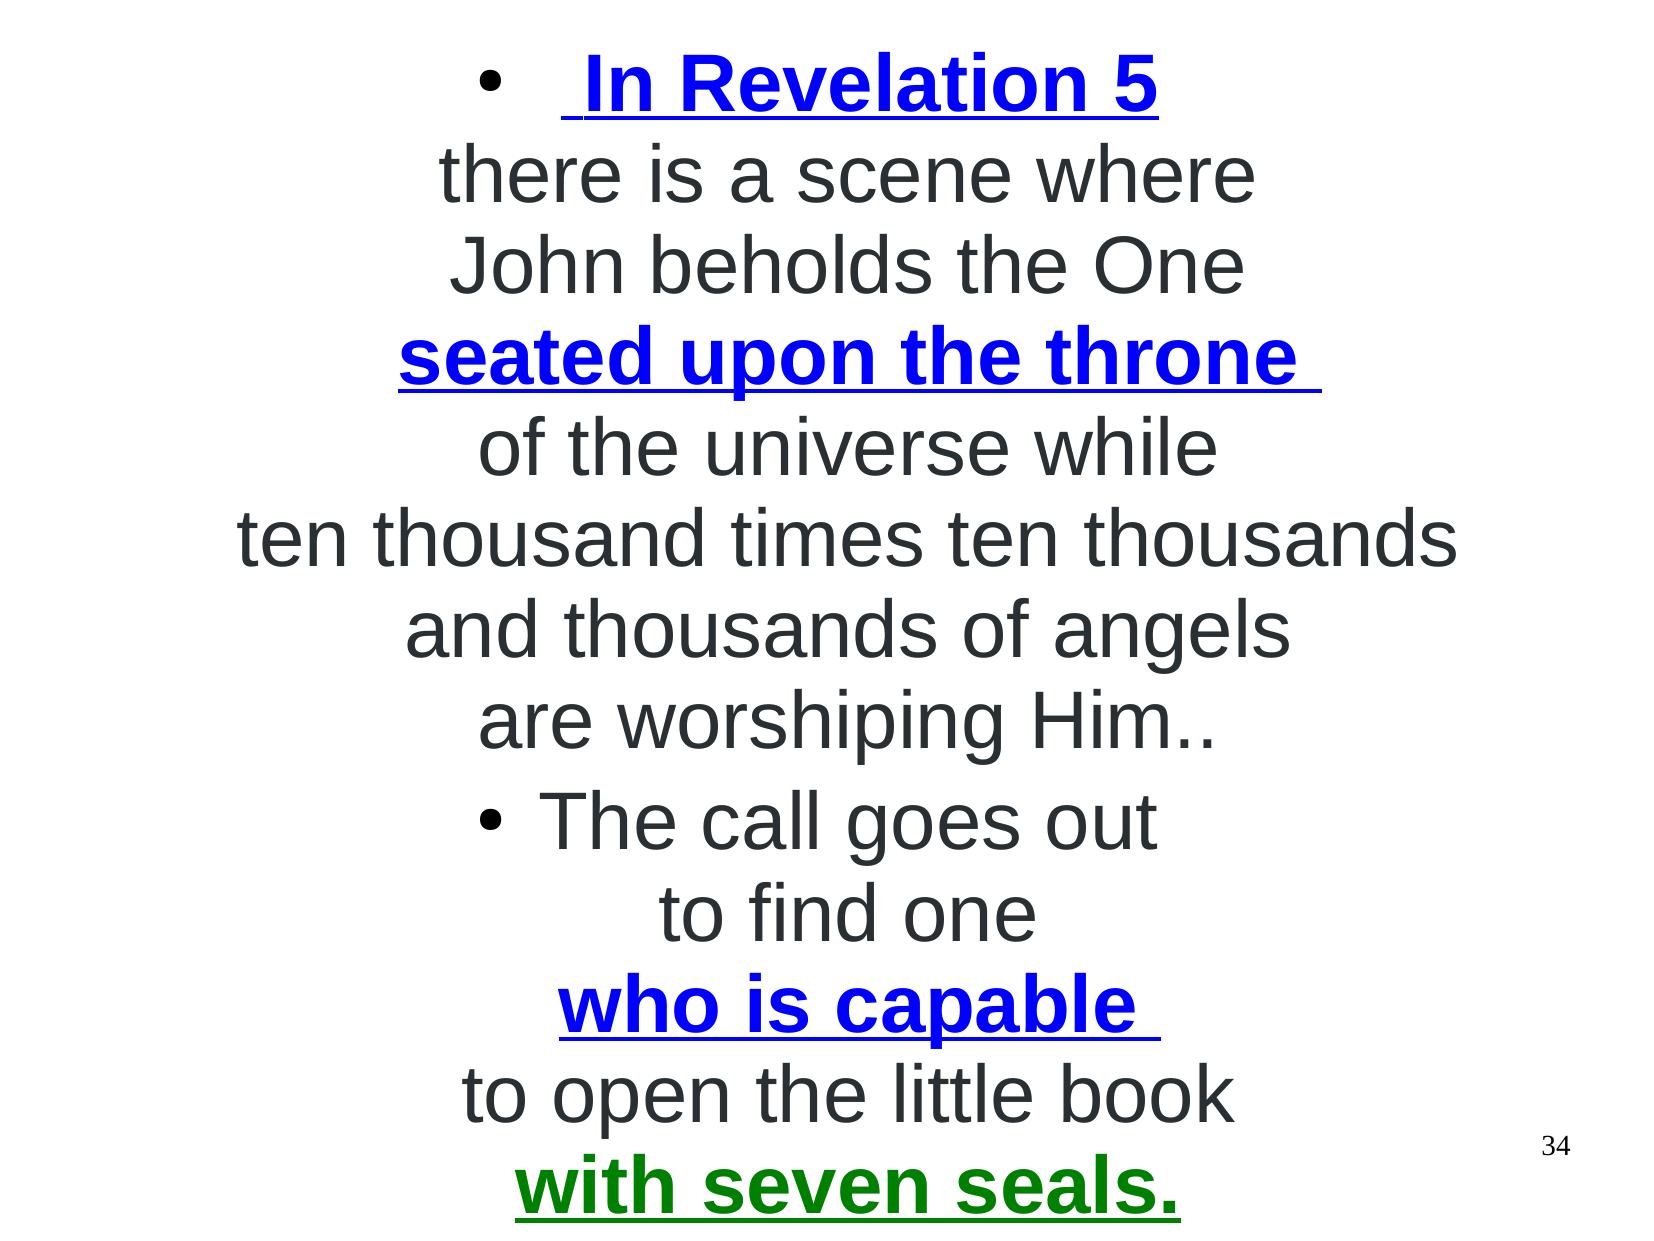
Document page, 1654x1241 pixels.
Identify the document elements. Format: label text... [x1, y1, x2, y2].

list In Revelation 5 there is a scene where John beholds the One seated upon the throne of the universe while ten thousand times ten thousands and thousands of angels are worshiping Him.. The call goes out to find one who is capable to open the little book with seven seals. [37, 37, 1613, 1238]
